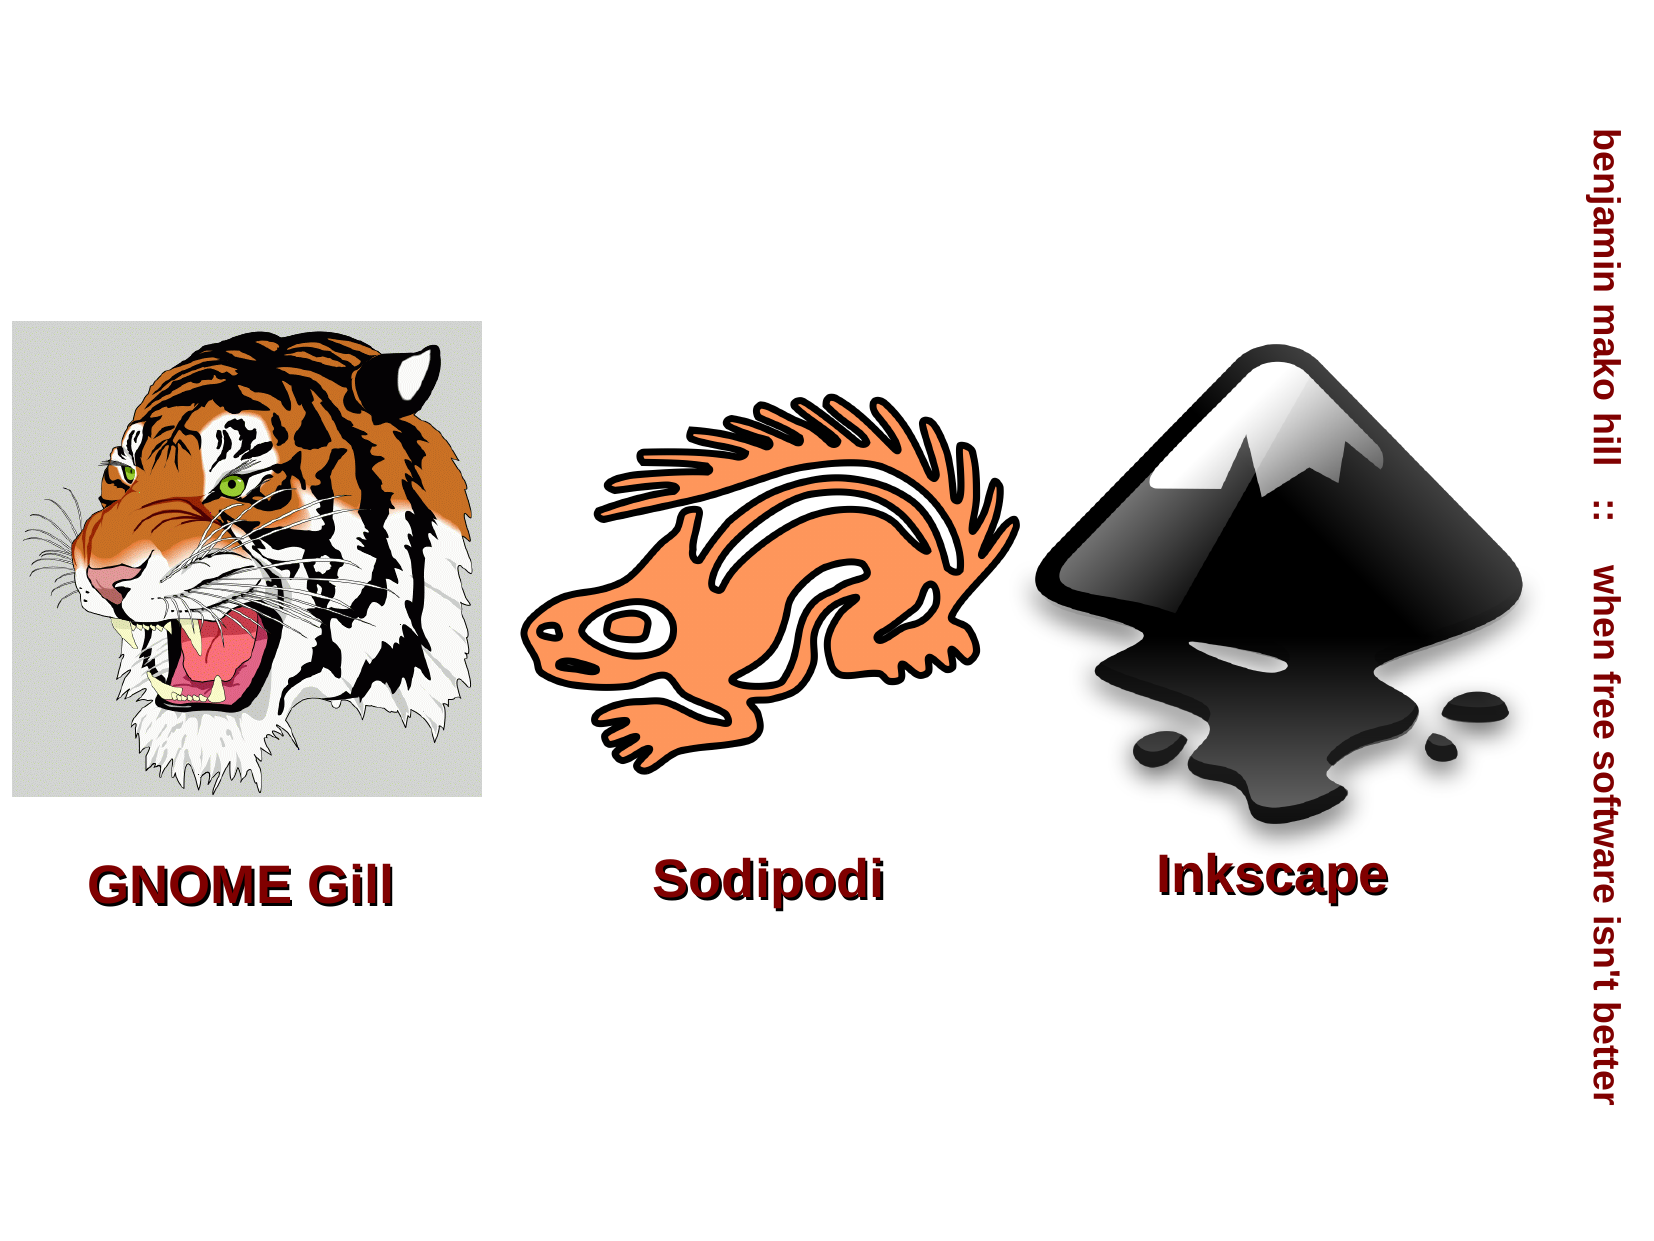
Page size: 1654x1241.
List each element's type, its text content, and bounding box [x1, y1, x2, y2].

picture [12, 276, 1557, 892]
text_box GNOME Gill [72, 847, 411, 923]
text_box Inkscape [1141, 836, 1404, 912]
text_box Sodipodi [637, 841, 900, 917]
